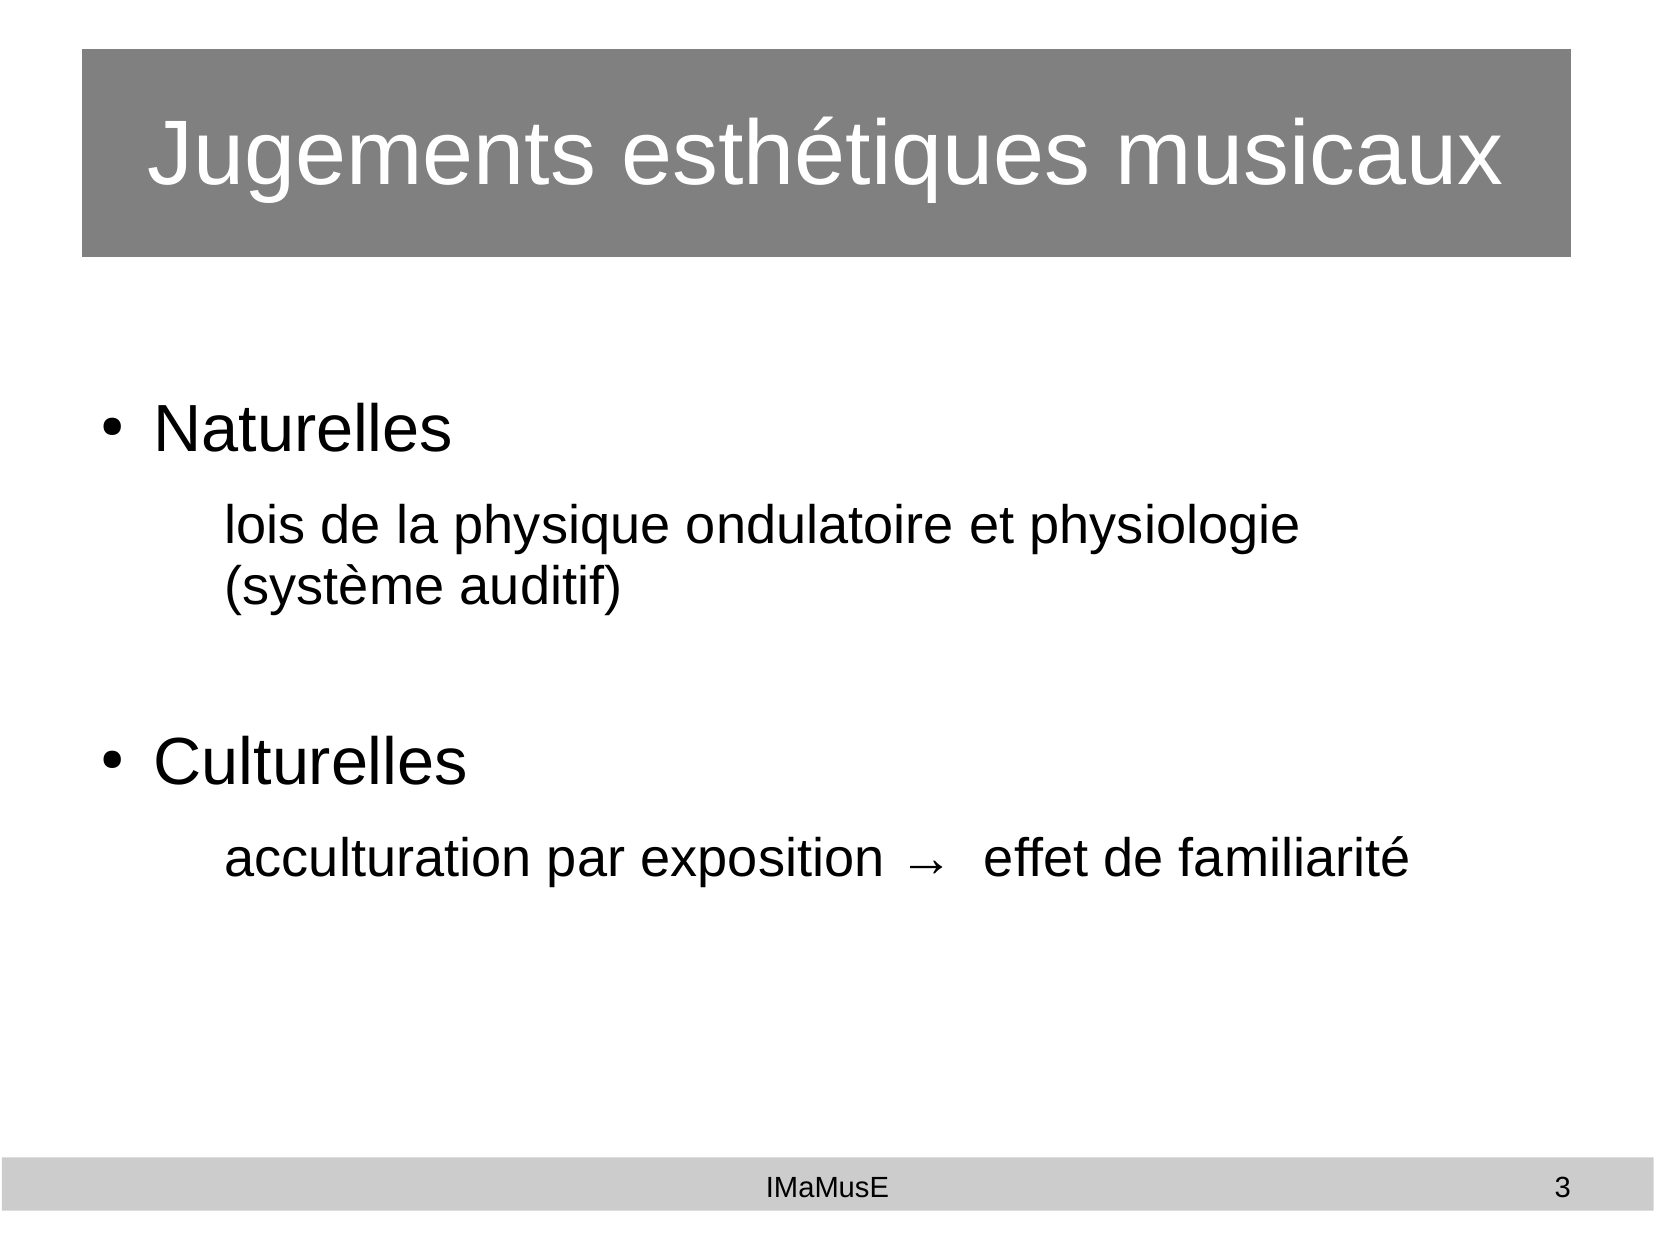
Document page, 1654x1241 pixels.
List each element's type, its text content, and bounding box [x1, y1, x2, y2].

title Jugements esthétiques musicaux [82, 49, 1571, 257]
list Naturelles lois de la physique ondulatoire et physiologie (système auditif) Culturelles acculturation par exposition → effet de familiarité [82, 390, 1538, 1110]
